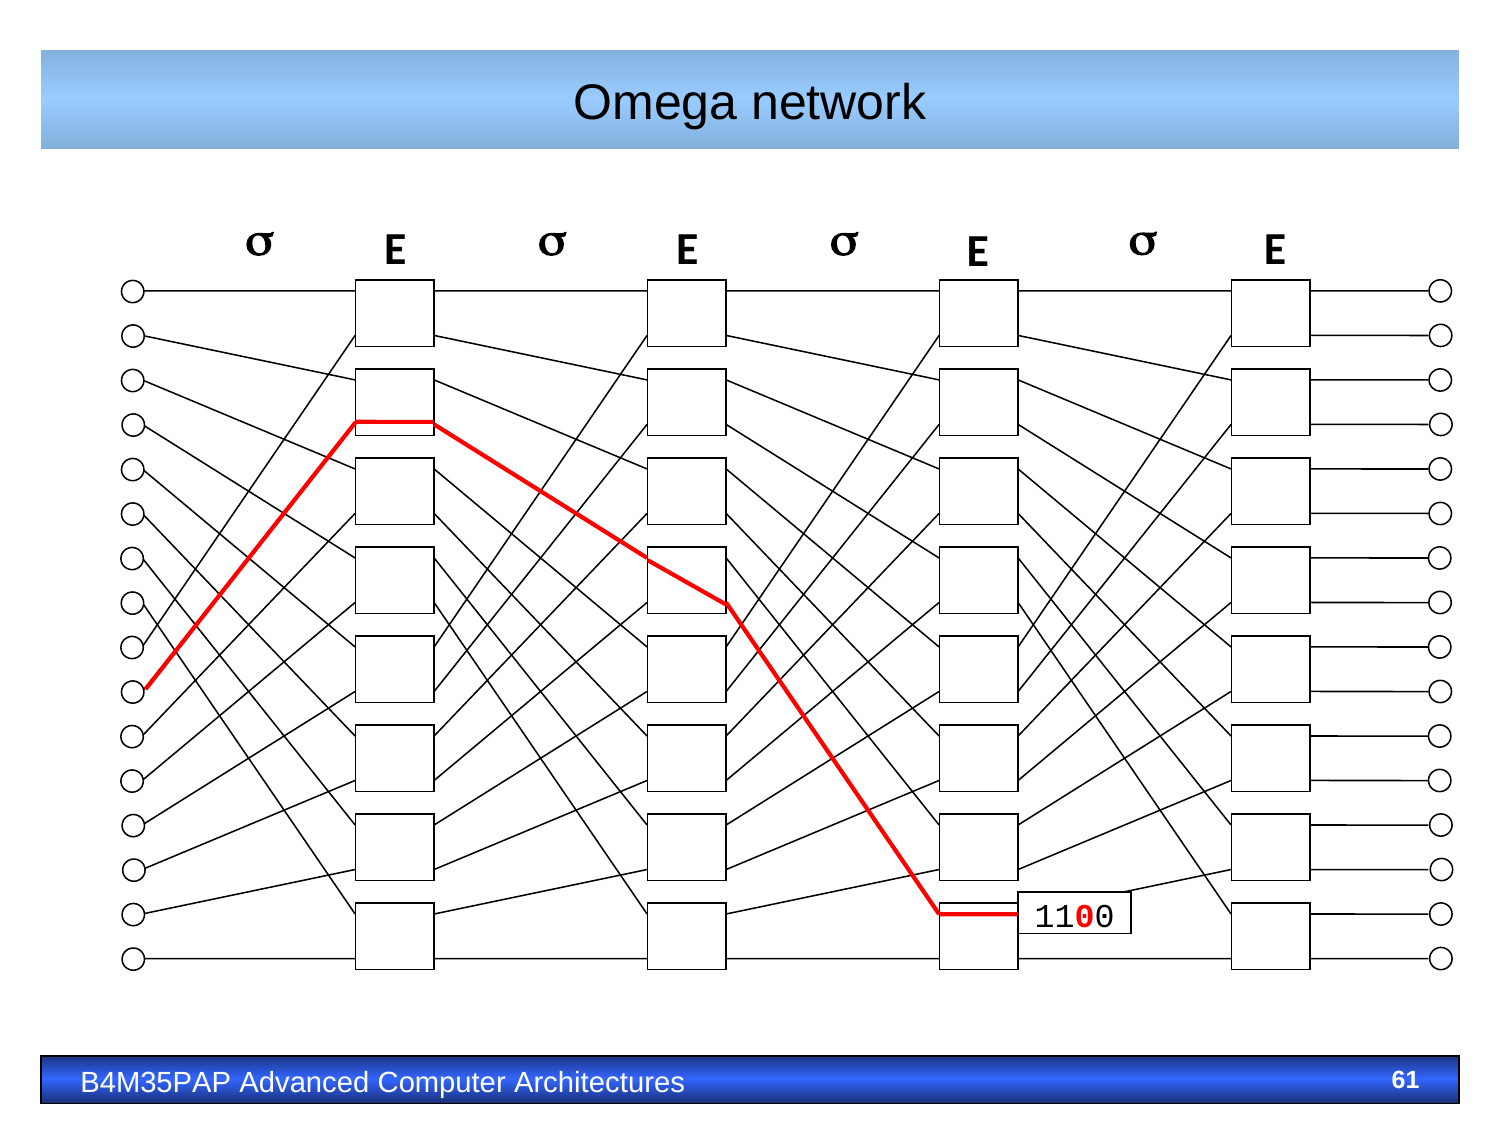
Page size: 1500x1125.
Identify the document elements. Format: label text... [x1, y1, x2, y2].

text_box [355, 724, 435, 792]
text_box [939, 813, 1019, 881]
text_box [939, 368, 1019, 436]
text_box [122, 413, 145, 437]
text_box E [1179, 211, 1371, 325]
text_box [647, 902, 727, 970]
text_box [355, 325, 435, 347]
text_box  [455, 201, 648, 315]
text_box [1428, 591, 1452, 614]
text_box [939, 546, 1019, 614]
text_box [1429, 279, 1452, 303]
text_box [1428, 635, 1451, 659]
text_box [1429, 902, 1453, 926]
text_box [647, 635, 727, 703]
text_box [122, 948, 145, 971]
text_box [939, 724, 1019, 792]
text_box [939, 326, 1019, 347]
text_box  [747, 201, 940, 315]
text_box [355, 813, 435, 881]
text_box [1429, 813, 1453, 837]
title Omega network [41, 50, 1459, 149]
text_box [647, 457, 727, 525]
text_box [121, 591, 144, 615]
text_box [647, 368, 727, 436]
text_box E [591, 211, 784, 325]
text_box [121, 680, 144, 704]
text_box  [163, 201, 356, 315]
text_box [647, 546, 727, 601]
text_box [122, 814, 145, 837]
text_box [1428, 724, 1451, 748]
text_box  [1046, 200, 1239, 314]
text_box [1231, 635, 1311, 703]
text_box [121, 458, 144, 481]
text_box [120, 725, 144, 748]
text_box [355, 902, 435, 970]
text_box [121, 324, 145, 348]
text_box [1428, 546, 1451, 570]
text_box [939, 902, 1018, 912]
text_box [120, 769, 144, 793]
text_box [1231, 813, 1311, 881]
text_box E [881, 213, 1074, 326]
text_box E [299, 211, 491, 325]
text_box [122, 859, 146, 882]
text_box [1231, 368, 1311, 436]
text_box [939, 917, 1019, 970]
text_box [355, 368, 435, 422]
text_box [1429, 502, 1452, 525]
text_box [647, 325, 727, 347]
text_box [647, 813, 727, 881]
text_box [120, 547, 144, 570]
text_box [122, 903, 145, 926]
text_box [1231, 546, 1311, 614]
text_box [1430, 858, 1453, 881]
text_box [121, 280, 144, 303]
text_box [355, 457, 435, 525]
text_box [355, 546, 435, 614]
text_box [121, 502, 144, 526]
text_box [647, 563, 727, 614]
text_box [1231, 902, 1311, 970]
text_box [939, 635, 1019, 703]
text_box [121, 369, 144, 392]
text_box [1429, 457, 1452, 481]
text_box [1429, 947, 1453, 970]
text_box [647, 724, 727, 792]
text_box [1429, 680, 1452, 703]
text_box [1231, 457, 1311, 525]
text_box [1231, 325, 1311, 347]
text_box [120, 636, 144, 659]
text_box [939, 457, 1019, 525]
text_box [1429, 413, 1453, 436]
text_box 1100 [1018, 892, 1131, 934]
text_box [1231, 724, 1311, 792]
text_box [1428, 769, 1451, 792]
text_box [1429, 368, 1452, 392]
text_box [355, 635, 435, 703]
text_box [1429, 324, 1452, 347]
text_box [355, 424, 435, 436]
